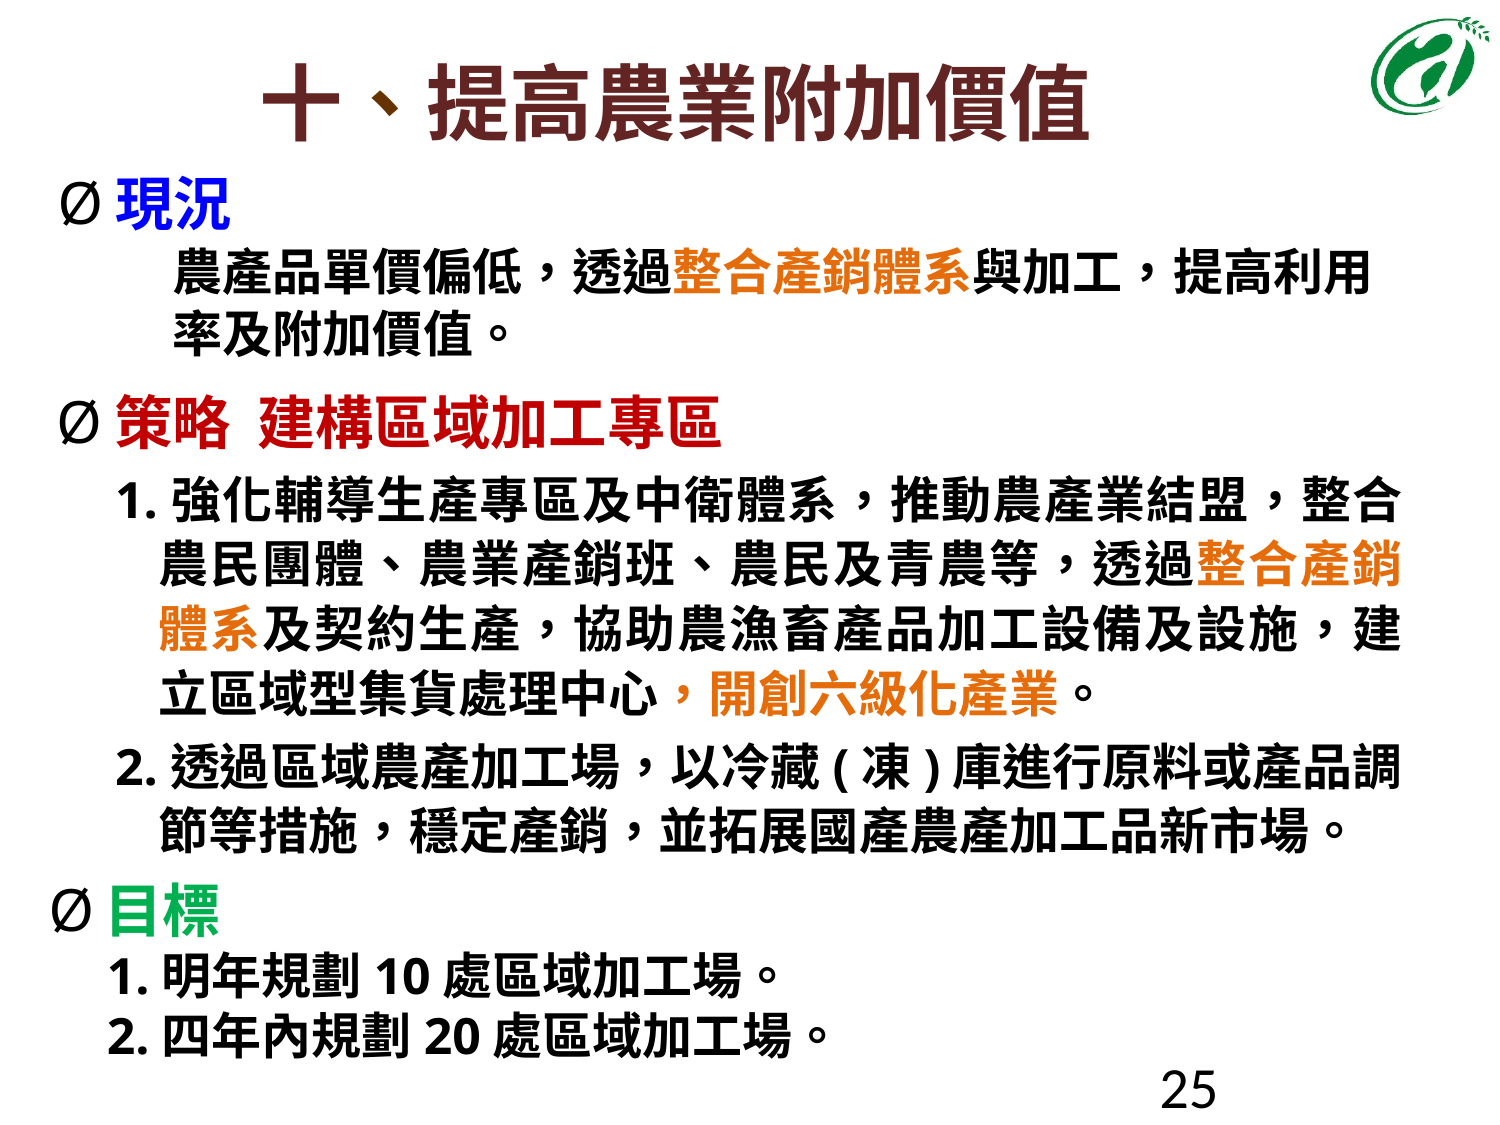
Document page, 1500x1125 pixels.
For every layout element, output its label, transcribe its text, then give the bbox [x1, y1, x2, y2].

text_box 十、提高農業附加價值 [1, 31, 1352, 172]
picture [1361, 3, 1497, 126]
text_box 目標 1.明年規劃10處區域加工場。 2.四年內規劃20處區域加工場。 [33, 866, 1428, 1068]
text_box 策略 建構區域加工專區 [41, 351, 1176, 492]
text_box [1144, 1042, 1495, 1103]
text_box 現況 農產品單價偏低，透過整合產銷體系與加工，提高利用率及附加價值。 [41, 171, 1424, 362]
text_box 1.強化輔導生產專區及中衛體系，推動農產業結盟，整合農民團體、農業產銷班、農民及青農等，透過整合產銷體系及契約生產，協助農漁畜產品加工設備及設施，建立區域型集貨處理中心，開創六級化產業。 2.透過區域農產加工場，以冷藏(凍)庫進行原料或產品調節等措施，穩定產銷，並拓展國產農產加工品新市場。 [100, 456, 1418, 866]
